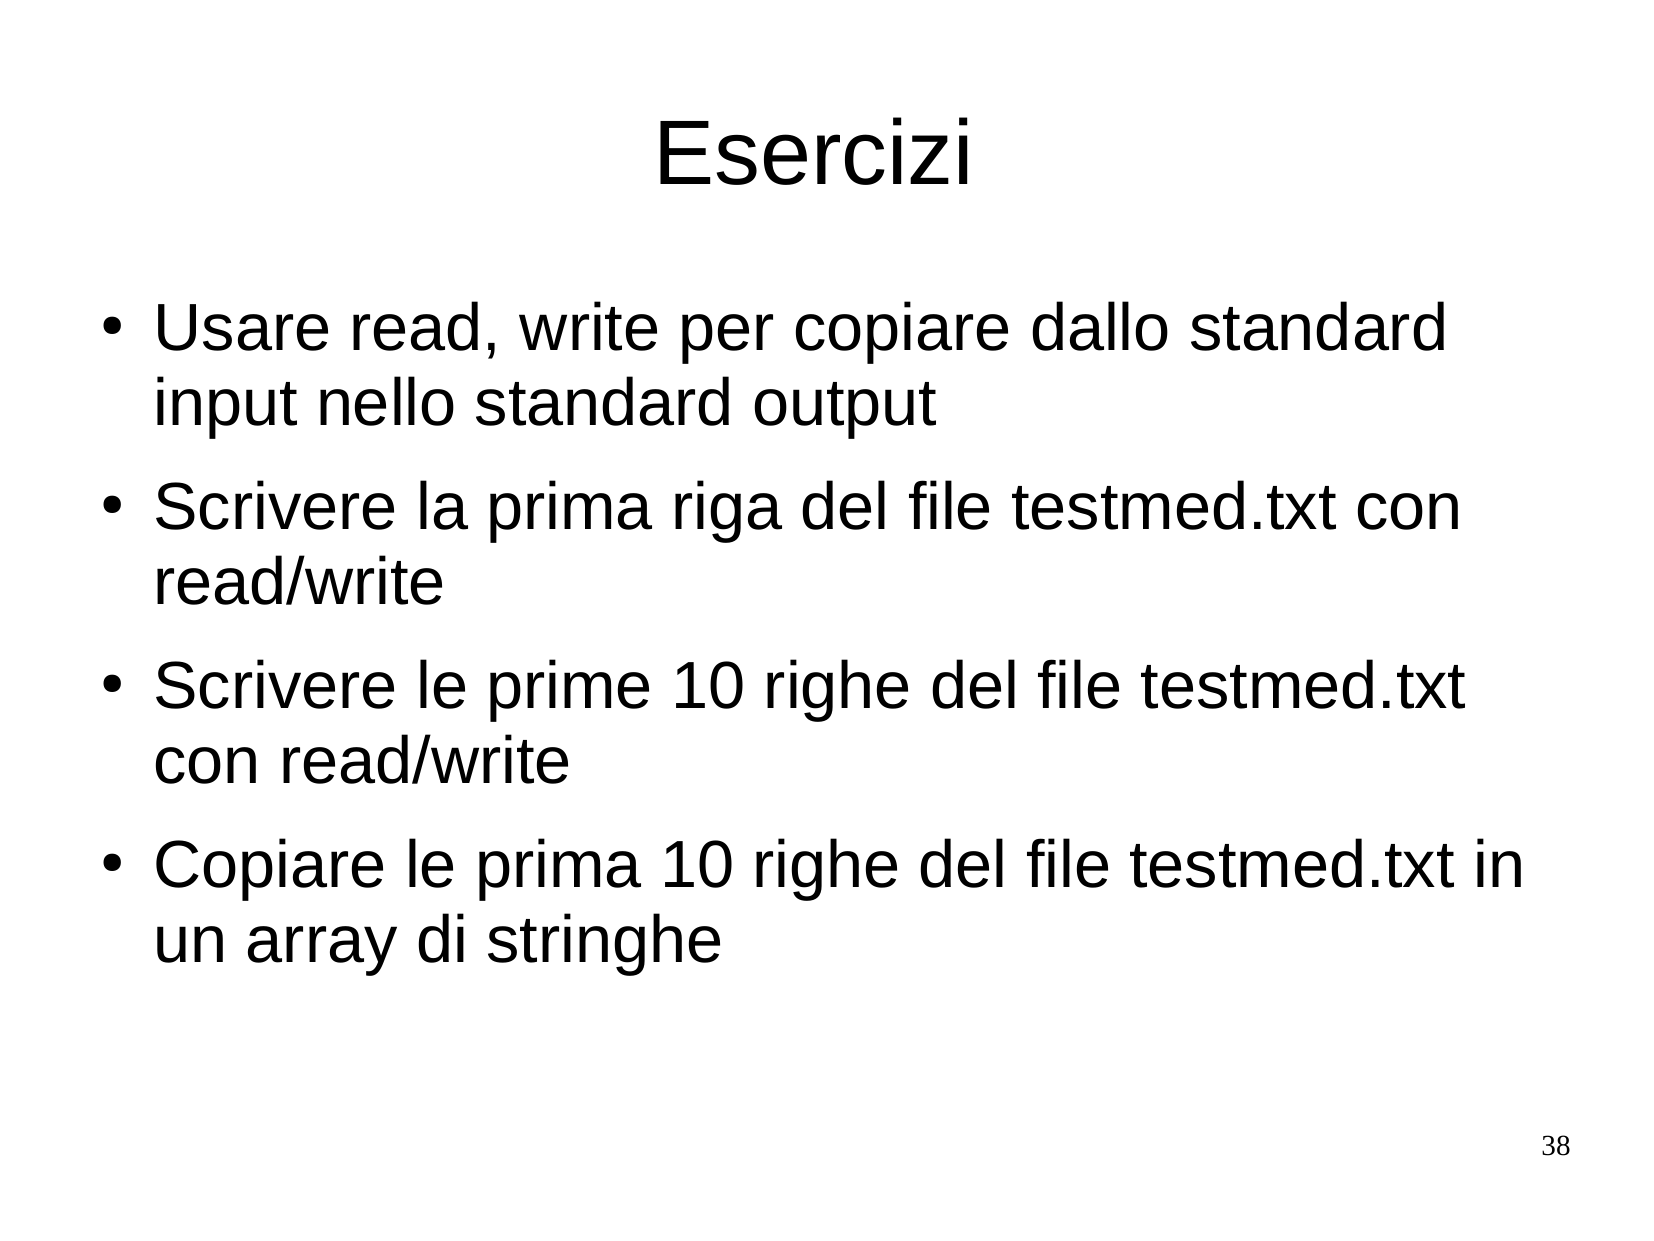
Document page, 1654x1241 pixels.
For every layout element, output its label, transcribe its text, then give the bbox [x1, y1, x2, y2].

title Esercizi [82, 49, 1571, 257]
list Usare read, write per copiare dallo standard input nello standard output Scrivere la prima riga del file testmed.txt con read/write Scrivere le prime 10 righe del file testmed.txt con read/write Copiare le prima 10 righe del file testmed.txt in un array di stringhe [82, 290, 1538, 1010]
